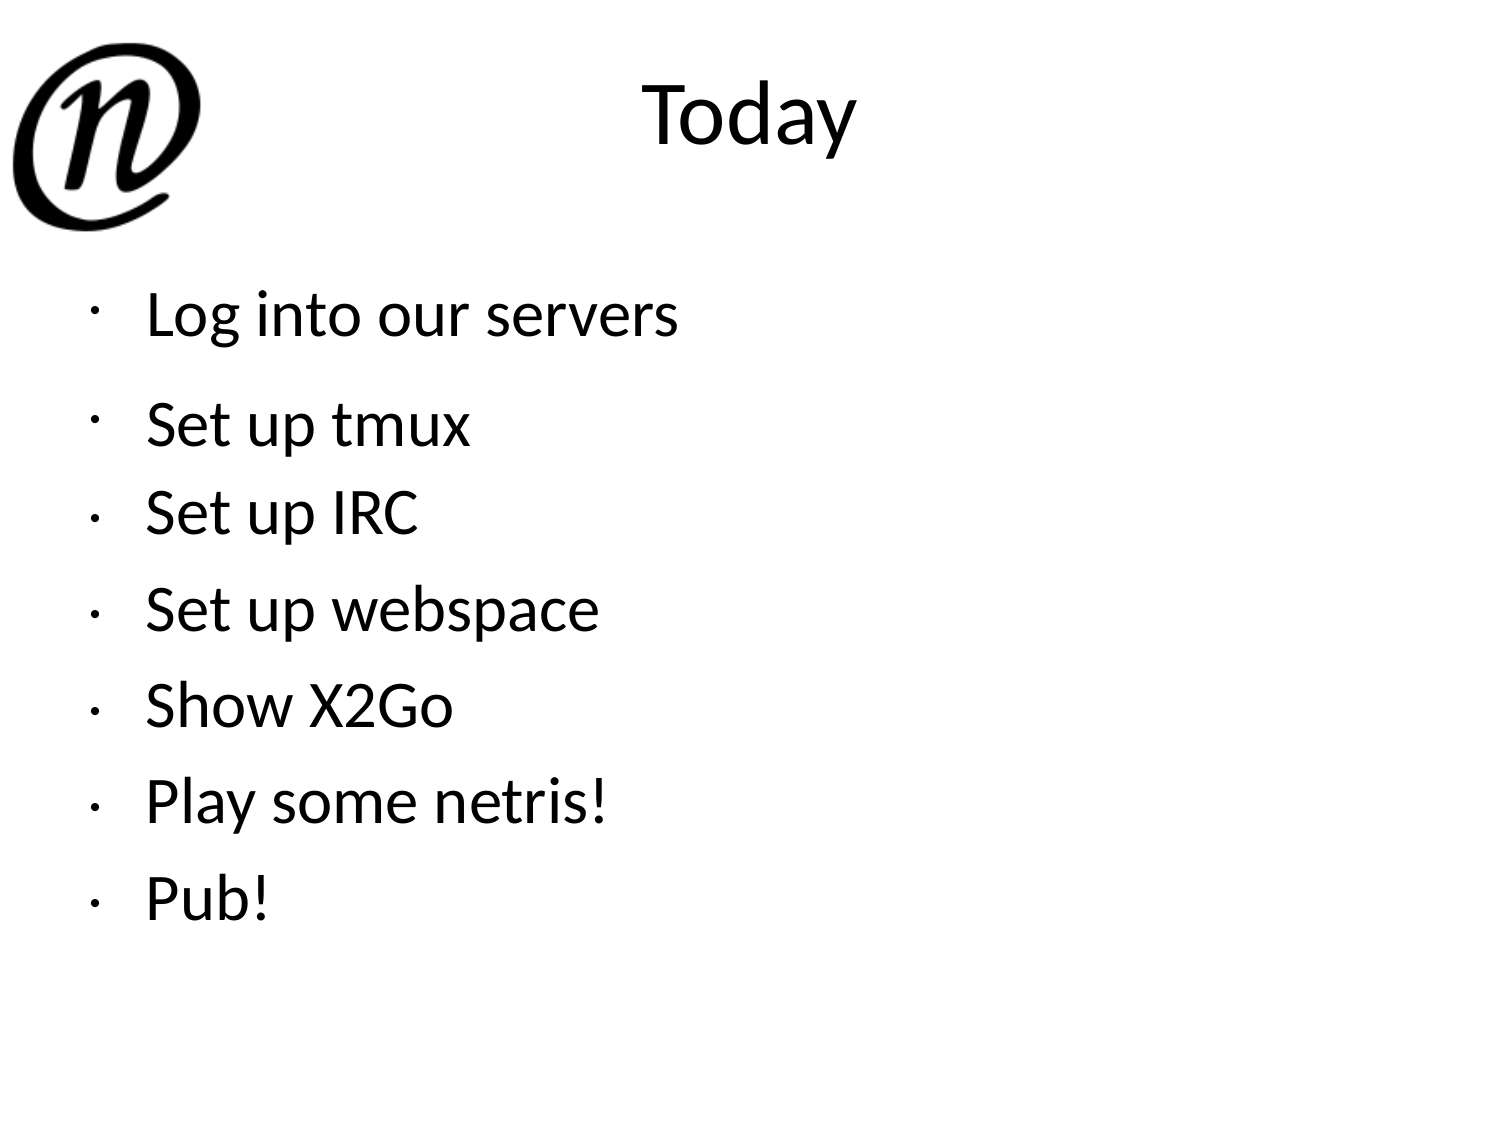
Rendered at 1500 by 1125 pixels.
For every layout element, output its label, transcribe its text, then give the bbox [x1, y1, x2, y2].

list Log into our servers Set up tmux [75, 262, 1441, 1005]
text_box Set up IRC Set up webspace Show X2Go Play some netris! Pub! [74, 477, 742, 1016]
picture [0, 30, 214, 245]
title Today [75, 45, 1425, 233]
